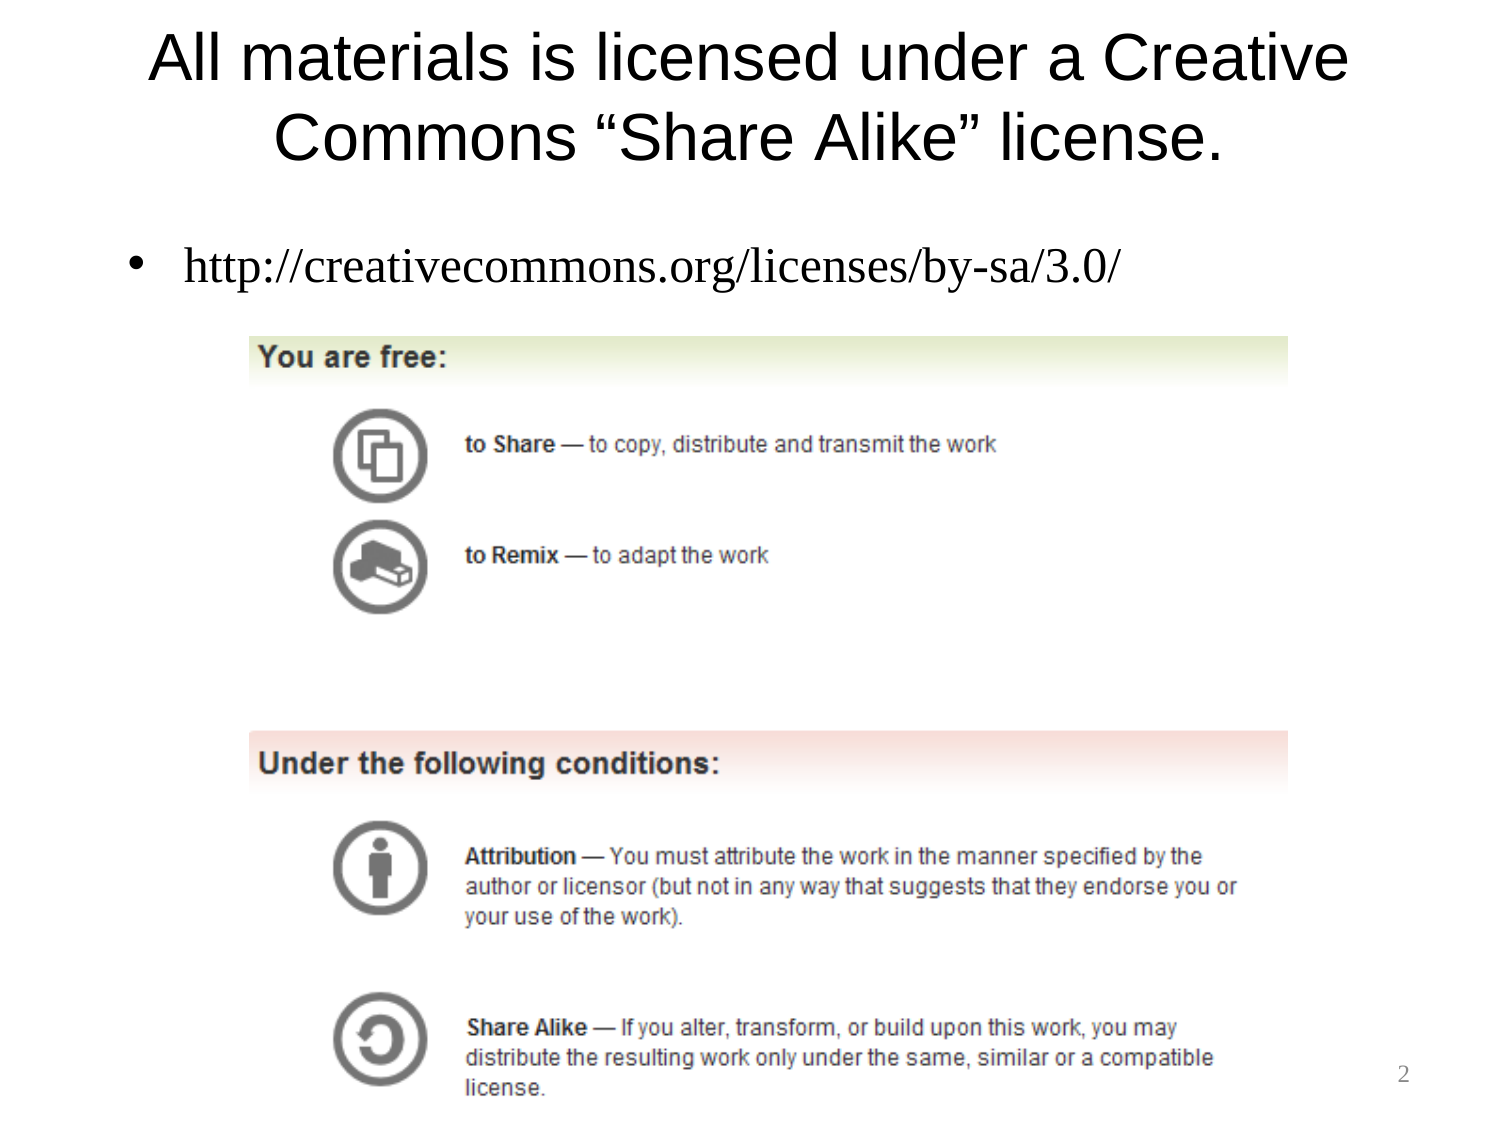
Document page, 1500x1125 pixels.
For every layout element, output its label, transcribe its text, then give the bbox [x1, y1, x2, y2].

picture [249, 336, 1288, 1113]
title All materials is licensed under a Creative Commons “Share Alike” license. [0, 0, 1500, 188]
list http://creativecommons.org/licenses/by-sa/3.0/ [112, 224, 1388, 901]
text_box <number> [1288, 1042, 1426, 1103]
